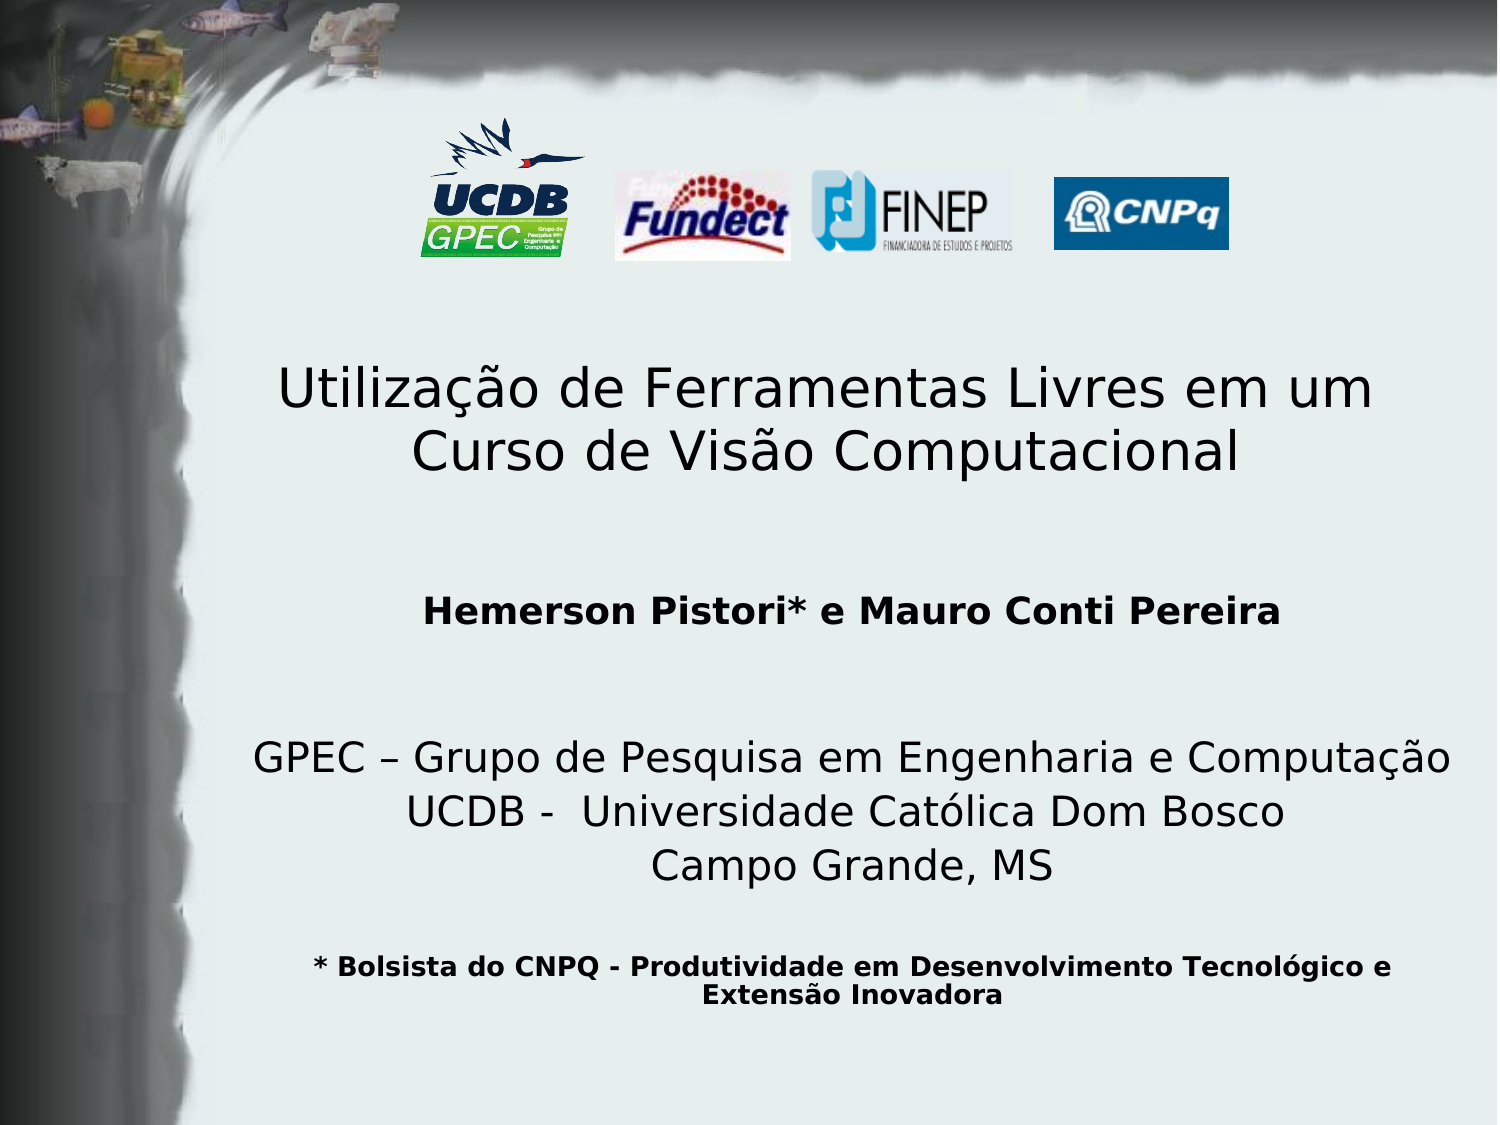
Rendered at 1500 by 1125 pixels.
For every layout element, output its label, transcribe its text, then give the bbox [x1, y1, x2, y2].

title Utilização de Ferramentas Livres em um Curso de Visão Computacional [189, 300, 1465, 542]
subtitle Hemerson Pistori* e Mauro Conti Pereira GPEC – Grupo de Pesquisa em Engenharia e Computação UCDB - Universidade Católica Dom Bosco Campo Grande, MS * Bolsista do CNPQ - Produtividade em Desenvolvimento Tecnológico e Extensão Inovadora [153, 586, 1477, 1023]
picture [0, 0, 1498, 1125]
chart [413, 118, 587, 257]
